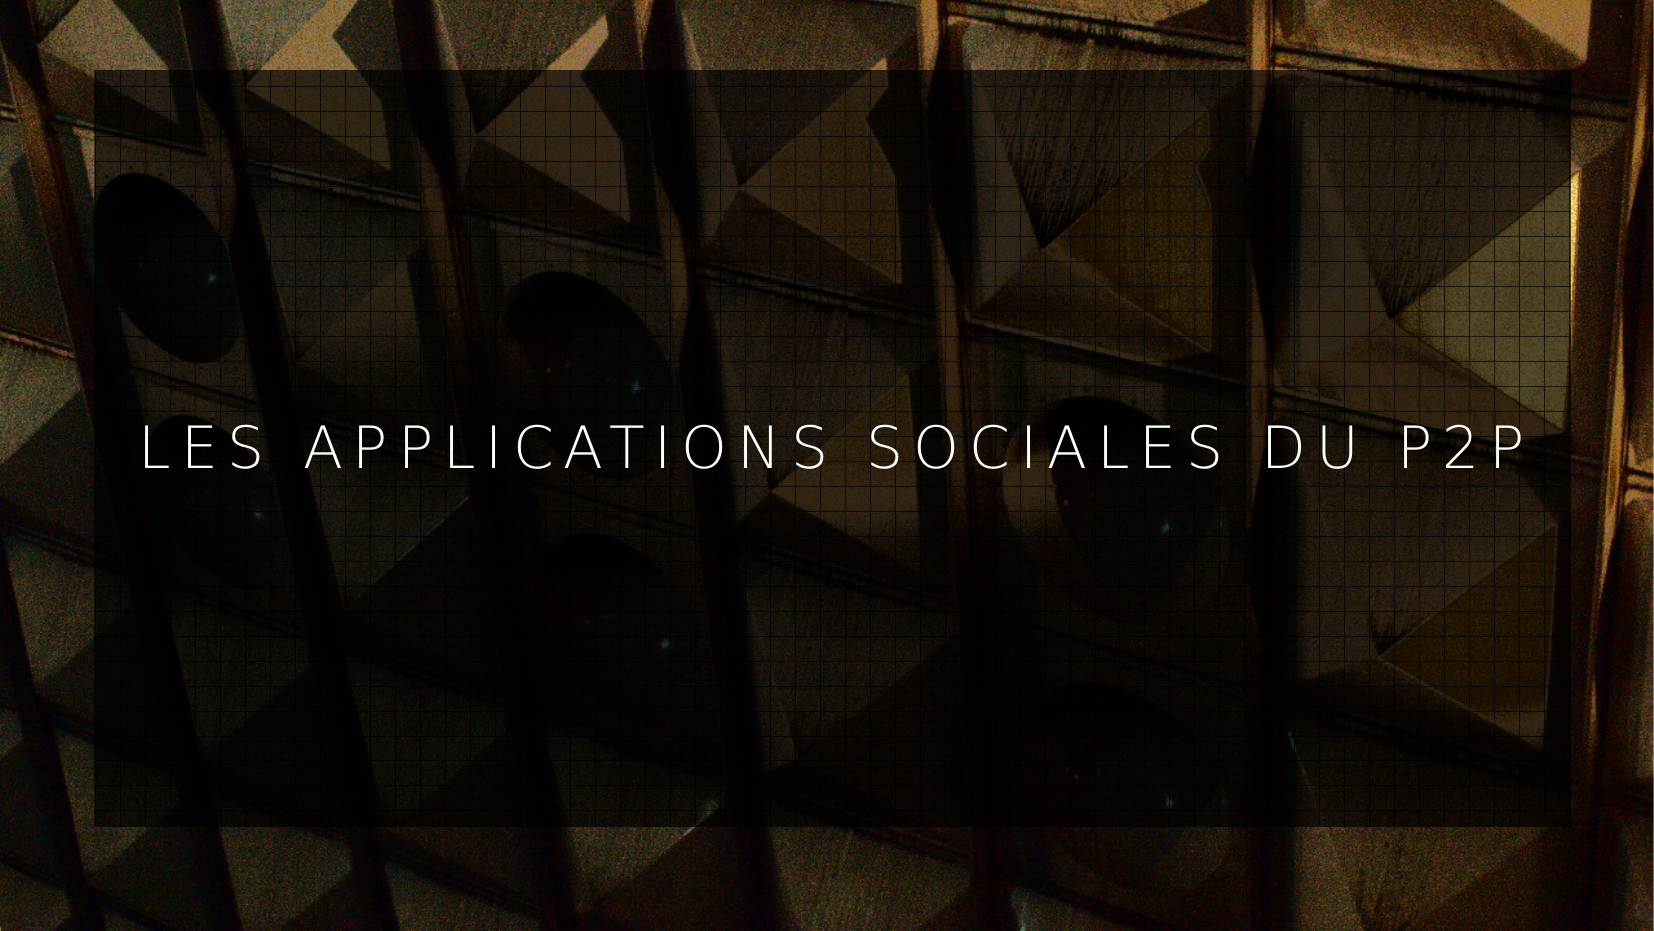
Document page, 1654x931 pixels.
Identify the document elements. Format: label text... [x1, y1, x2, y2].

text_box LES APPLICATIONS SOCIALES DU P2P [94, 70, 1571, 827]
picture [0, 0, 1654, 931]
